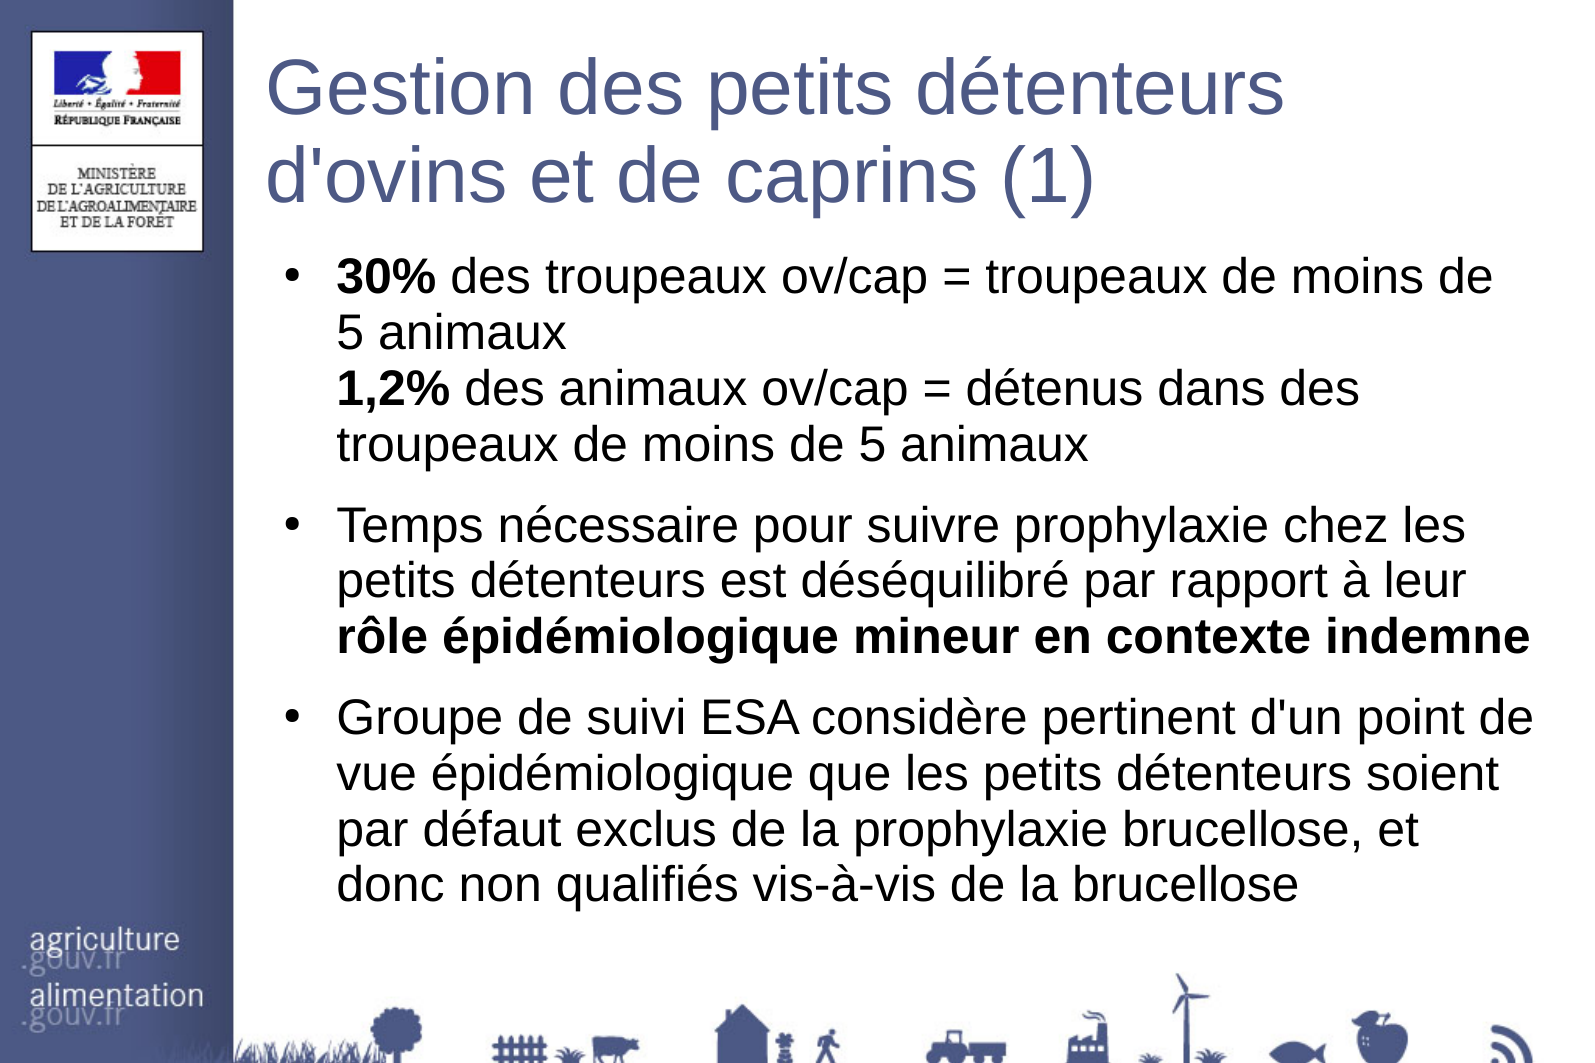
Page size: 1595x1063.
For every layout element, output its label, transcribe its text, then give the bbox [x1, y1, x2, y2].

picture [0, 0, 1595, 1063]
list 30% des troupeaux ov/cap = troupeaux de moins de 5 animaux 1,2% des animaux ov/cap = détenus dans des troupeaux de moins de 5 animaux Temps nécessaire pour suivre prophylaxie chez les petits détenteurs est déséquilibré par rapport à leur rôle épidémiologique mineur en contexte indemne Groupe de suivi ESA considère pertinent d'un point de vue épidémiologique que les petits détenteurs soient par défaut exclus de la prophylaxie brucellose, et donc non qualifiés vis-à-vis de la brucellose [265, 248, 1536, 944]
title Gestion des petits détenteurs d'ovins et de caprins (1) [265, 42, 1536, 220]
